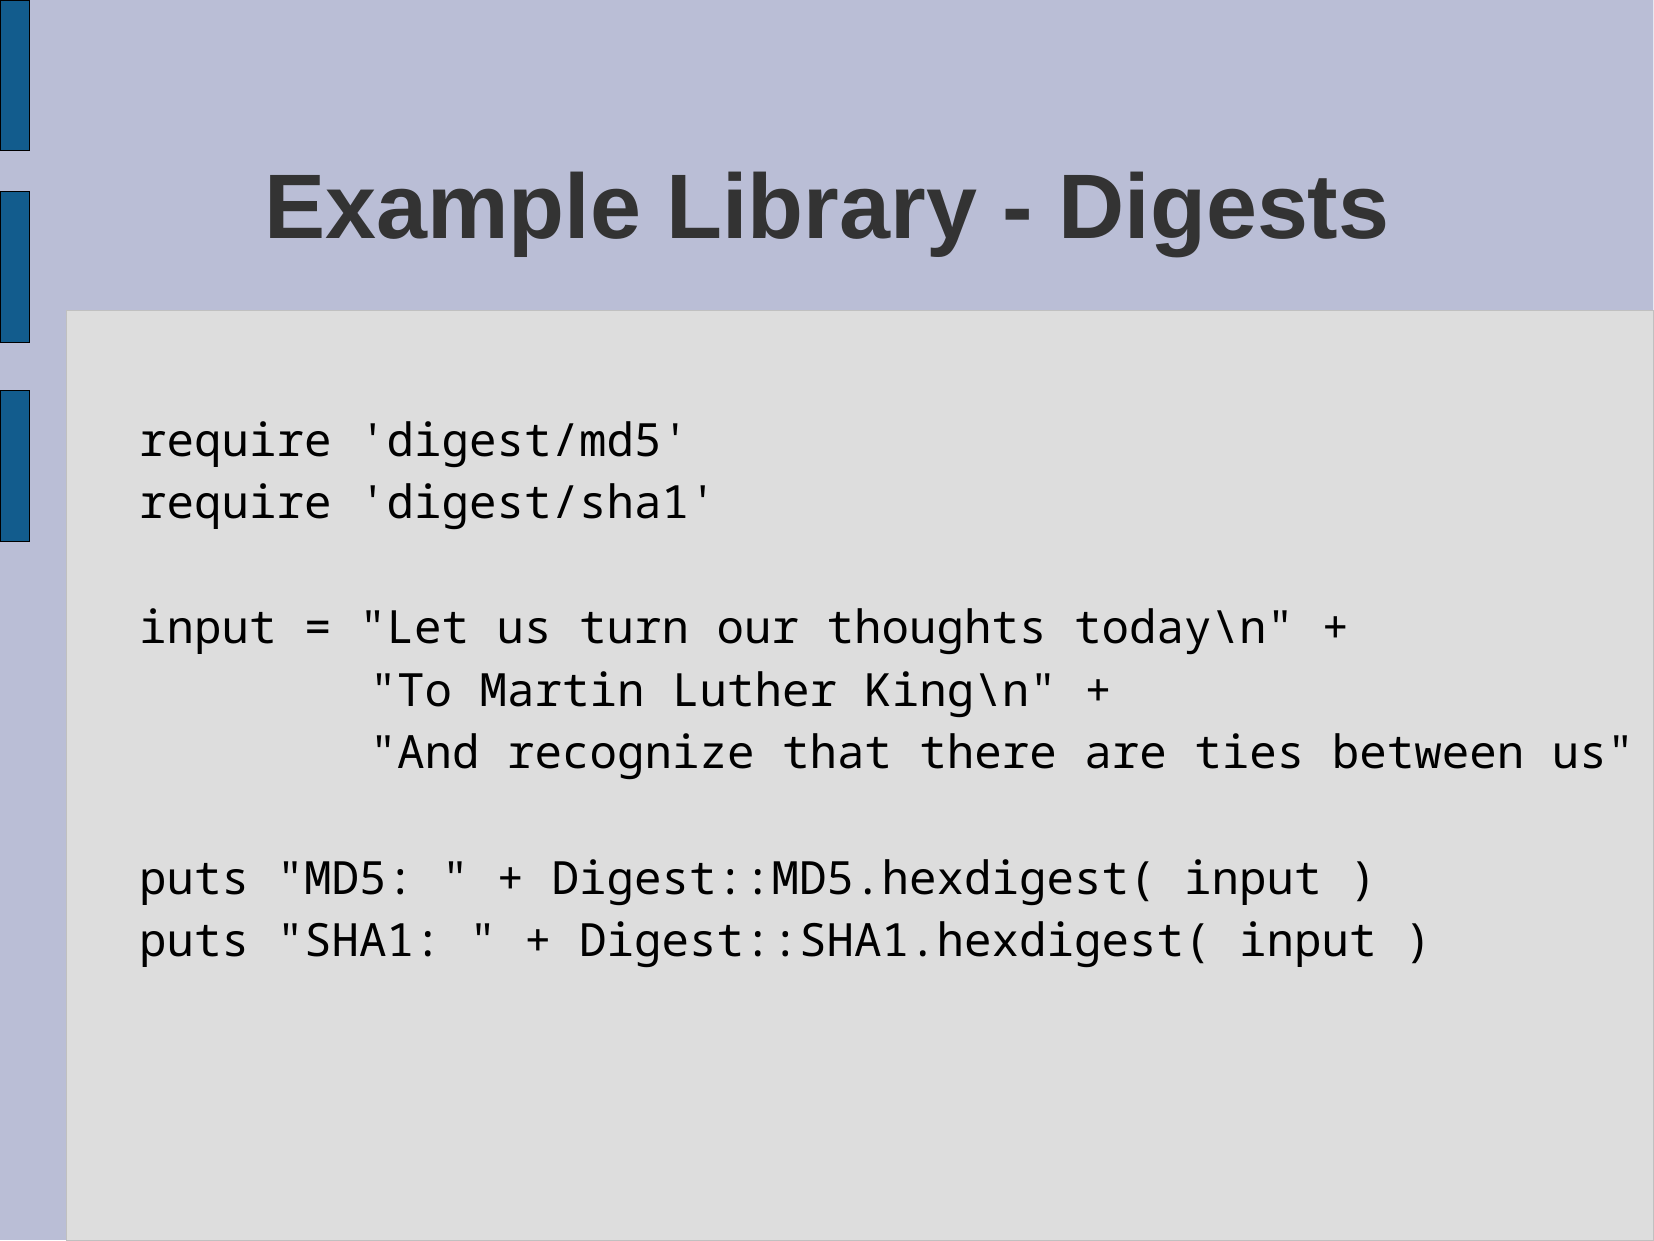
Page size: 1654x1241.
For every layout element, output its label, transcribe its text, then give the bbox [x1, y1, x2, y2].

title Example Library - Digests [121, 102, 1534, 311]
list require 'digest/md5' require 'digest/sha1' input = "Let us turn our thoughts today\n" + "To Martin Luther King\n" + "And recognize that there are ties between us" puts "MD5: " + Digest::MD5.hexdigest( input ) puts "SHA1: " + Digest::SHA1.hexdigest( input ) [121, 344, 1654, 1127]
